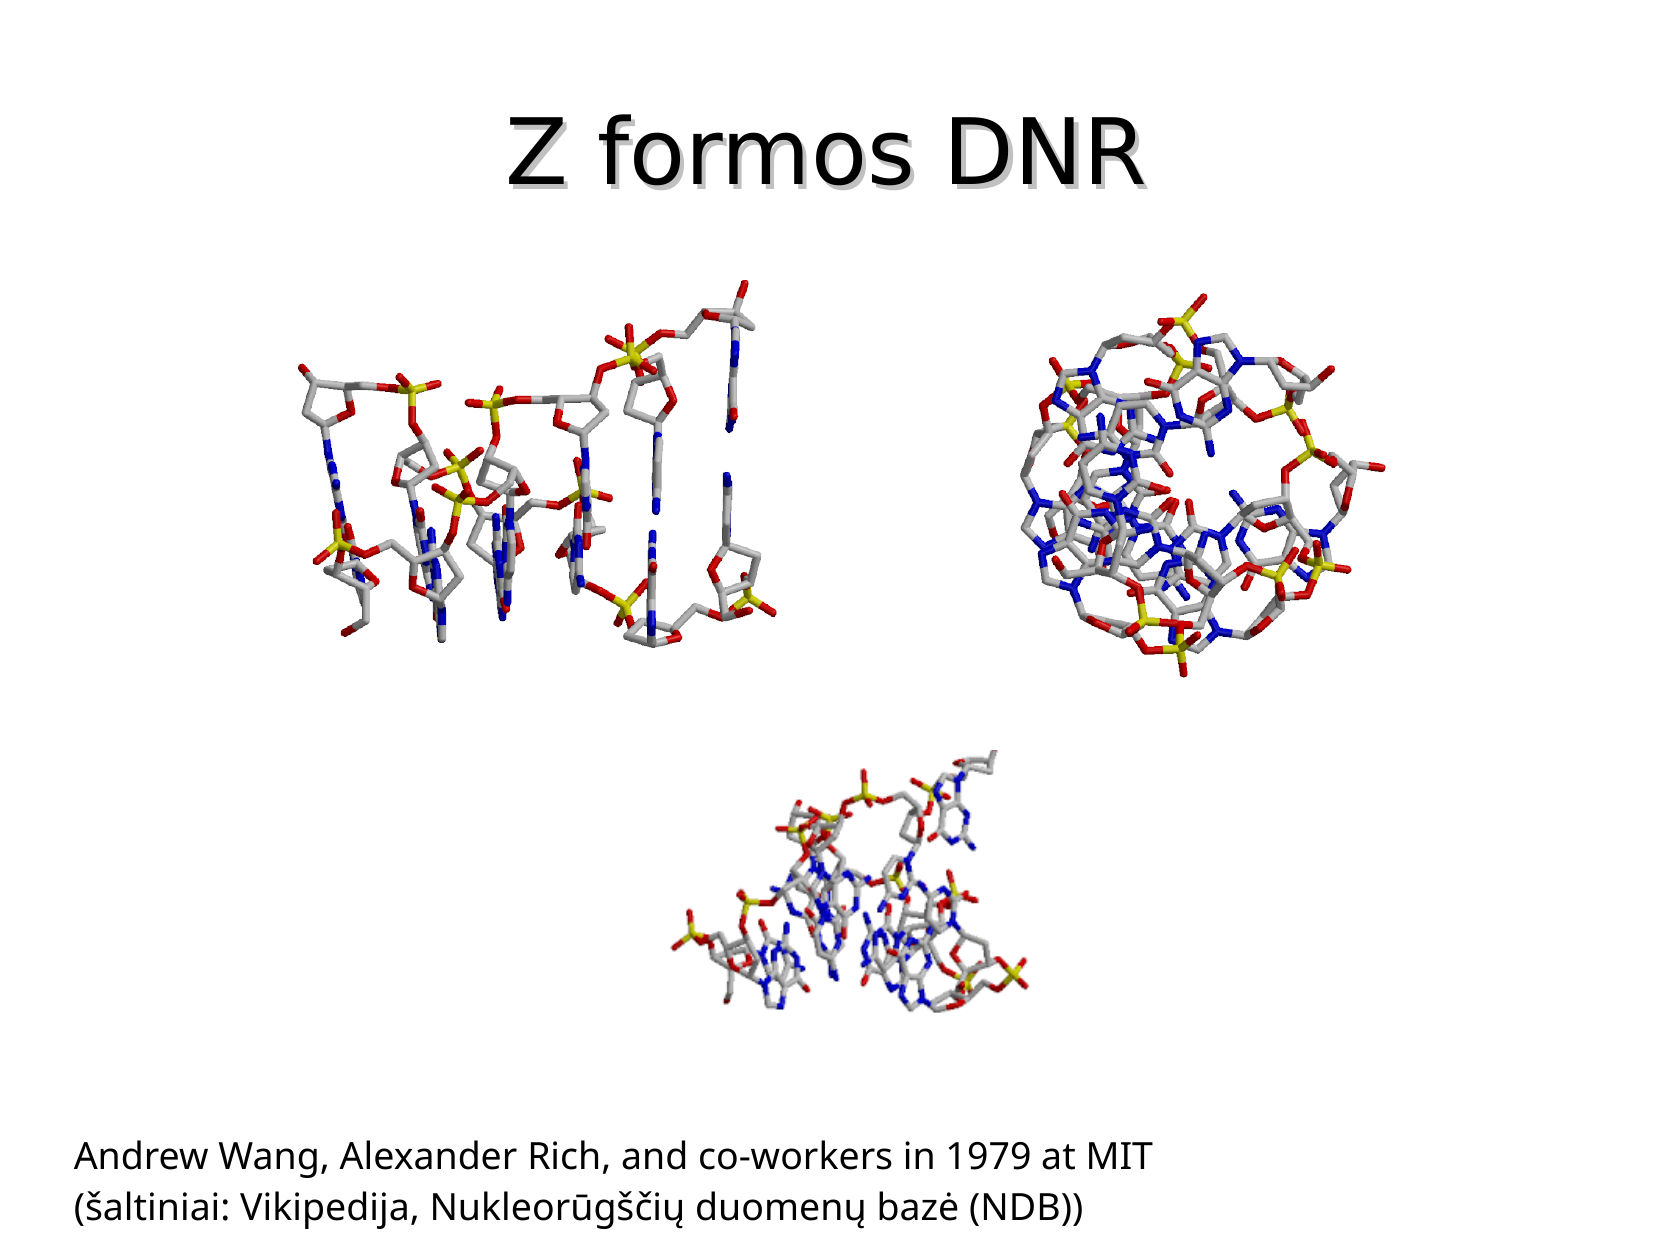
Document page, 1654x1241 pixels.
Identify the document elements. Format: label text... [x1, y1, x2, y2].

picture [295, 277, 779, 650]
text_box Andrew Wang, Alexander Rich, and co-workers in 1979 at MIT (šaltiniai: Vikipedija, Nukleorūgščių duomenų bazė (NDB)) [59, 1122, 1240, 1228]
picture [1017, 290, 1388, 680]
title Z formos DNR [82, 56, 1571, 250]
picture [649, 750, 1067, 1063]
